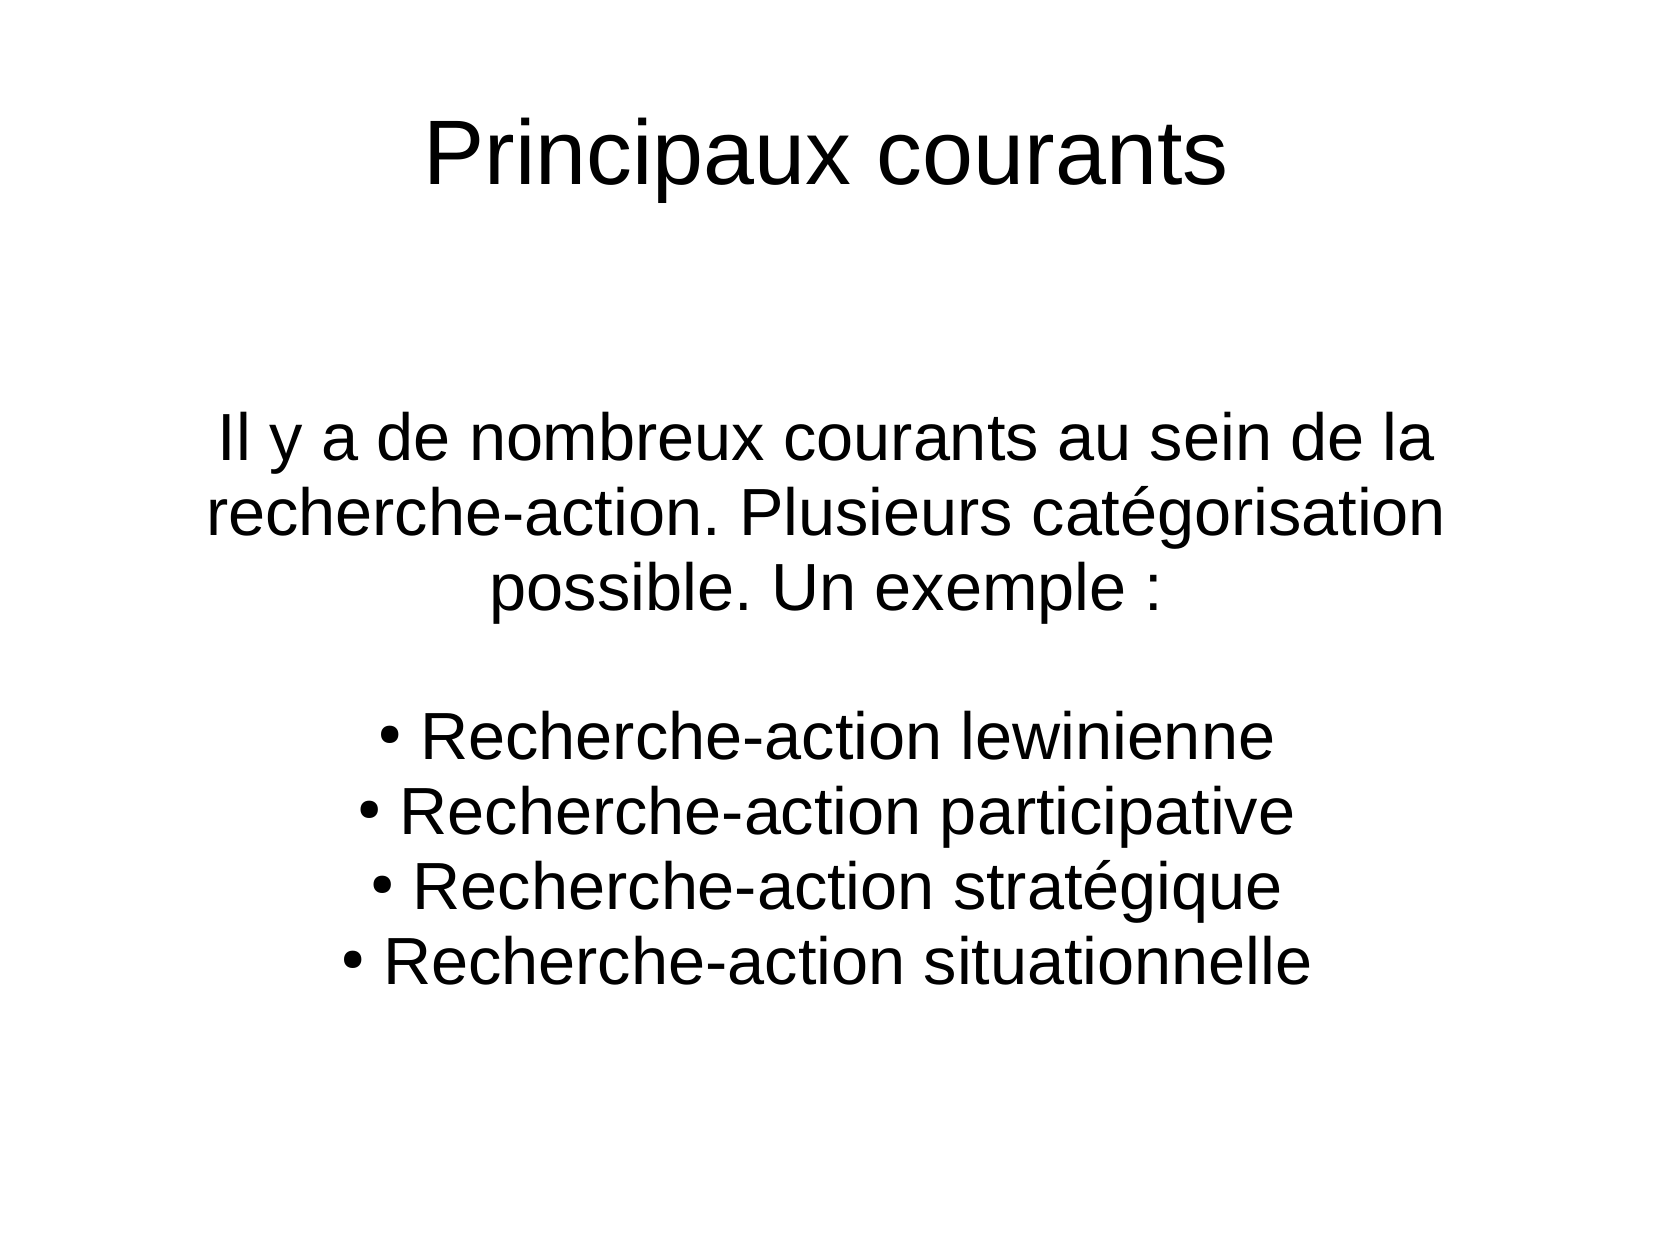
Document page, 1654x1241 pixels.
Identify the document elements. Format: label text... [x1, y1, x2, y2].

subtitle Il y a de nombreux courants au sein de la recherche-action. Plusieurs catégorisation possible. Un exemple : Recherche-action lewinienne Recherche-action participative Recherche-action stratégique Recherche-action situationnelle [82, 297, 1571, 1102]
title Principaux courants [82, 56, 1571, 250]
